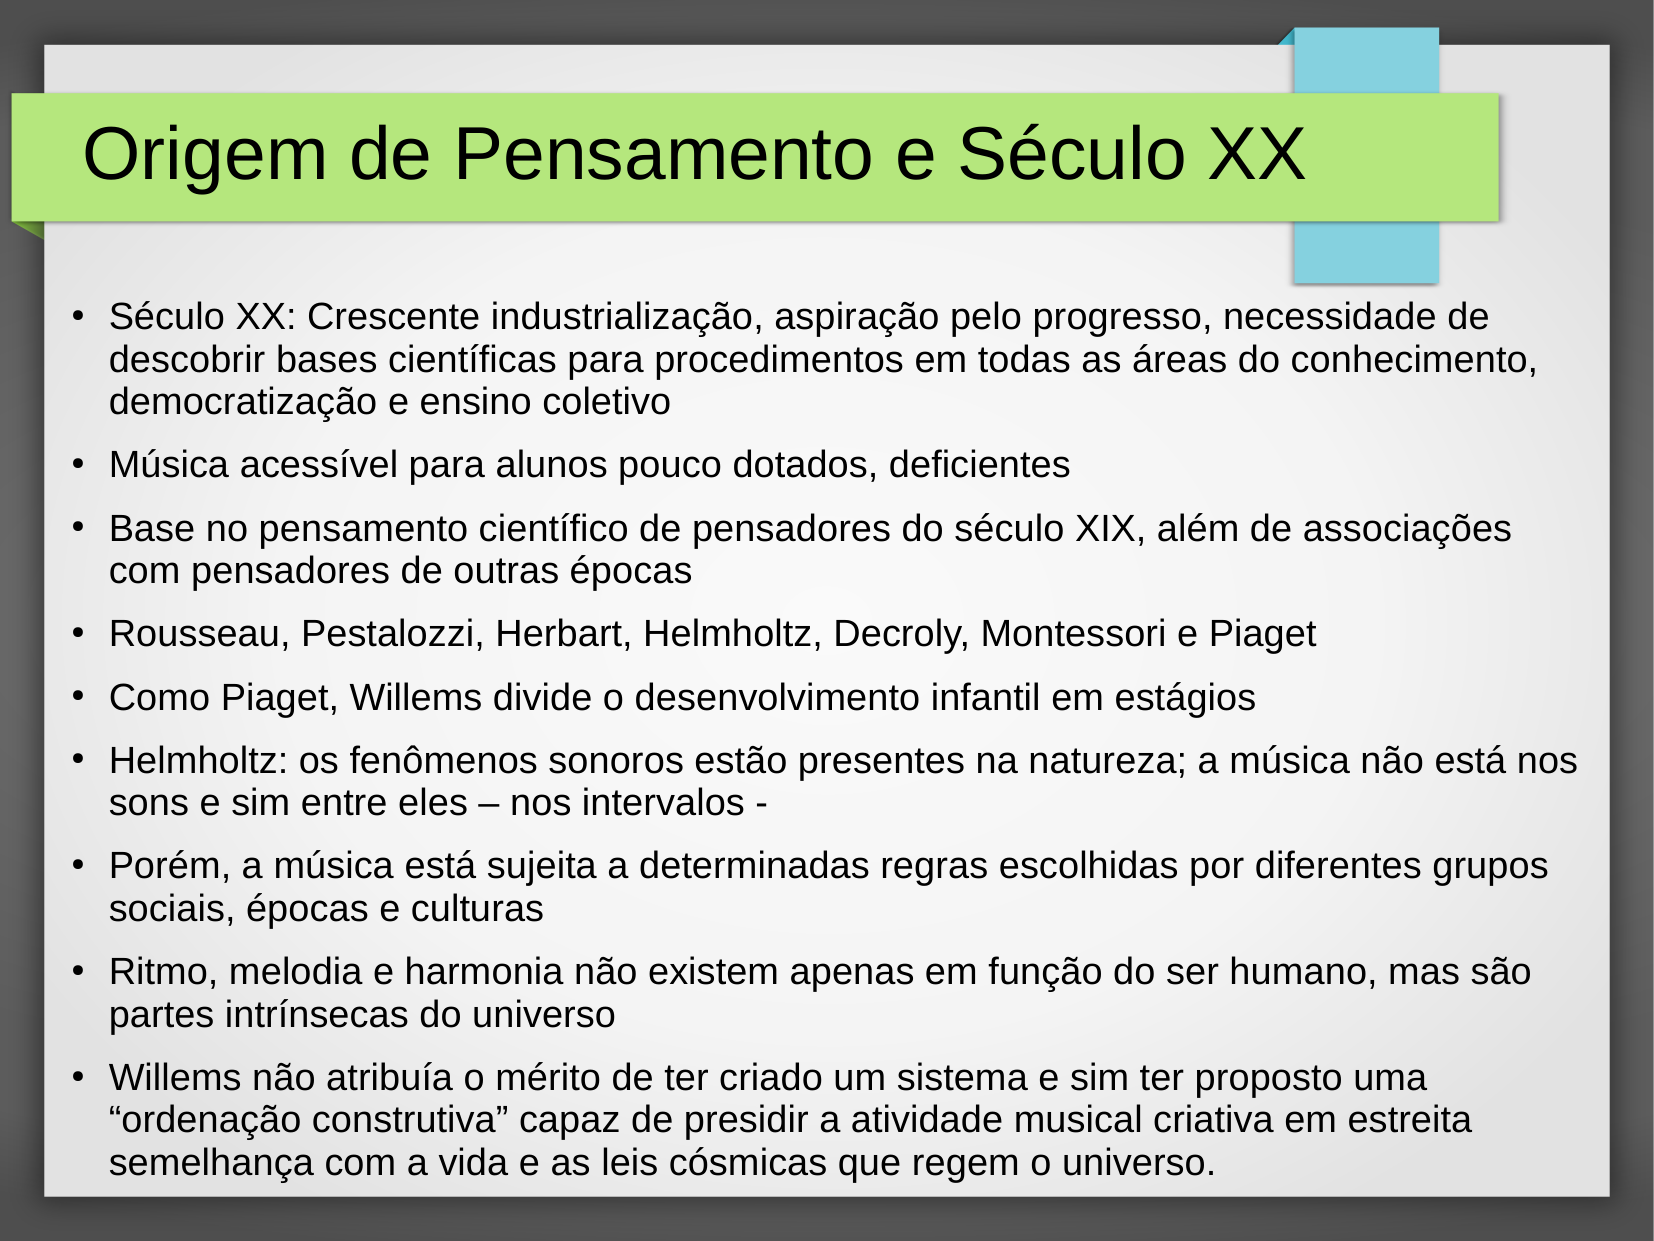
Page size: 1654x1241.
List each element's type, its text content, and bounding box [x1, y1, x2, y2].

picture [0, 0, 1654, 1241]
title Origem de Pensamento e Século XX [82, 69, 1453, 238]
list Século XX: Crescente industrialização, aspiração pelo progresso, necessidade de descobrir bases científicas para procedimentos em todas as áreas do conhecimento, democratização e ensino coletivo Música acessível para alunos pouco dotados, deficientes Base no pensamento científico de pensadores do século XIX, além de associações com pensadores de outras épocas Rousseau, Pestalozzi, Herbart, Helmholtz, Decroly, Montessori e Piaget Como Piaget, Willems divide o desenvolvimento infantil em estágios Helmholtz: os fenômenos sonoros estão presentes na natureza; a música não está nos sons e sim entre eles – nos intervalos - Porém, a música está sujeita a determinadas regras escolhidas por diferentes grupos sociais, épocas e culturas Ritmo, melodia e harmonia não existem apenas em função do ser humano, mas são partes intrínsecas do universo Willems não atribuía o mérito de ter criado um sistema e sim ter proposto uma “ordenação construtiva” capaz de presidir a atividade musical criativa em estreita semelhança com a vida e as leis cósmicas que regem o universo. [59, 295, 1583, 1193]
